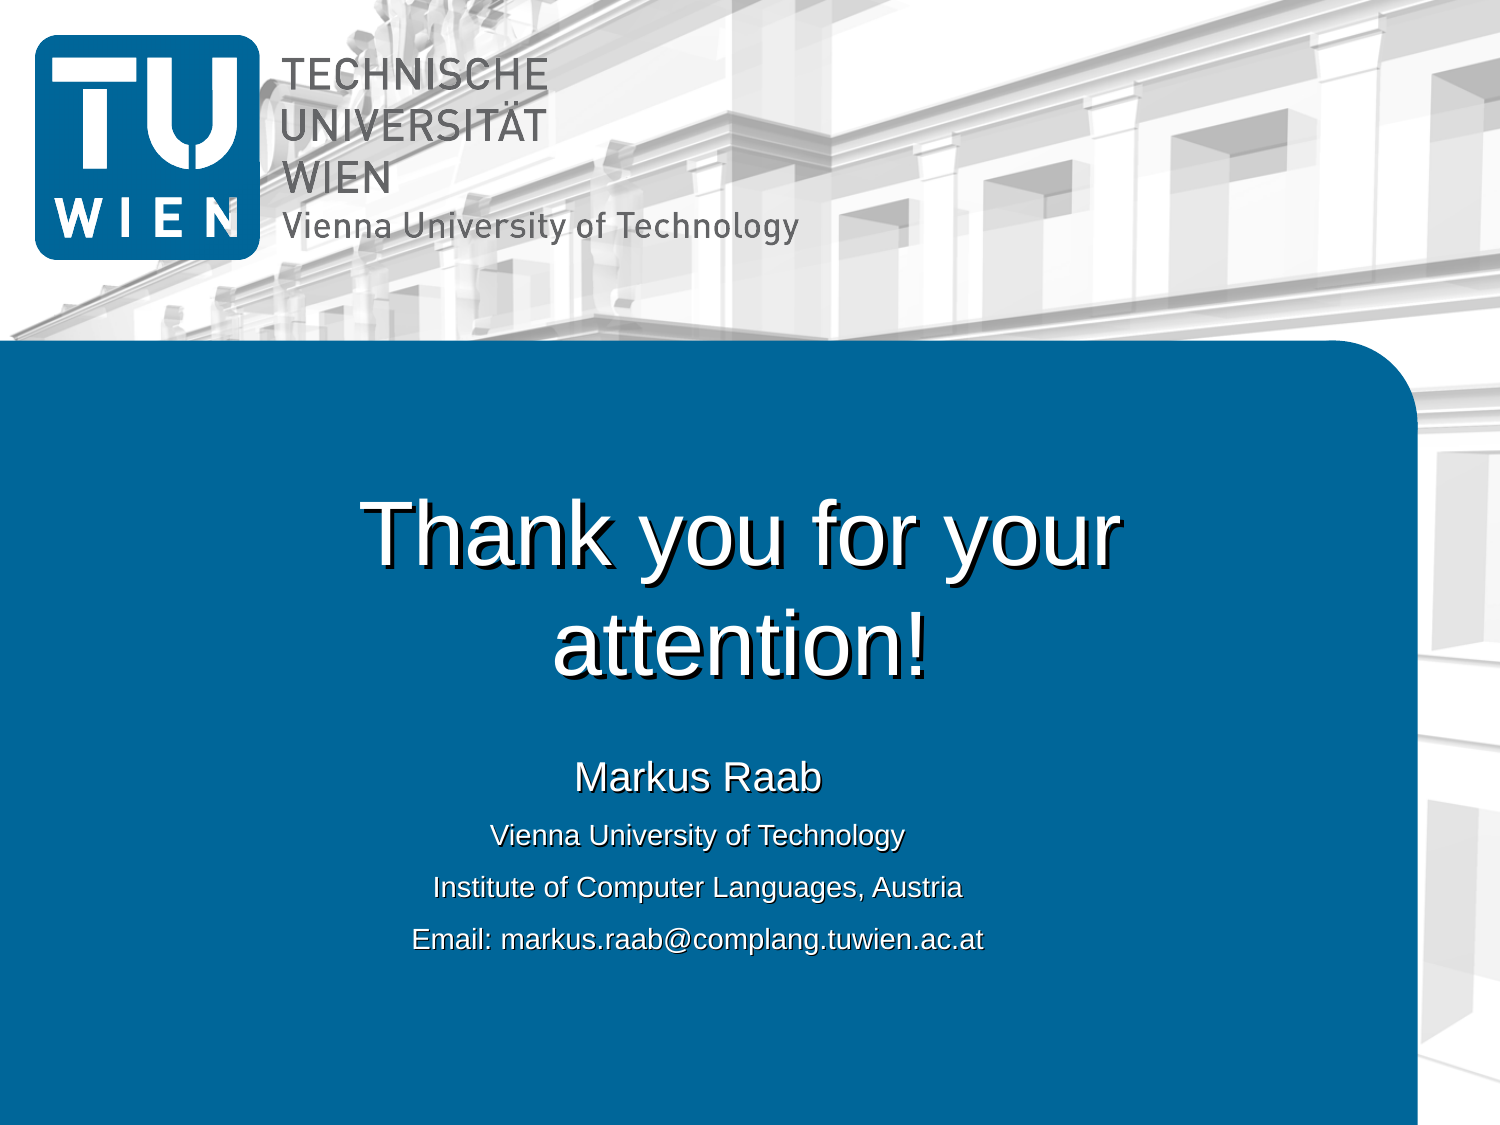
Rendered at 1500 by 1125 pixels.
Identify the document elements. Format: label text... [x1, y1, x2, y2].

subtitle Markus Raab Vienna University of Technology Institute of Computer Languages, Austria Email: markus.raab@complang.tuwien.ac.at [411, 750, 1028, 955]
title Thank you for your attention! [358, 473, 1140, 759]
picture [0, 0, 1500, 1125]
